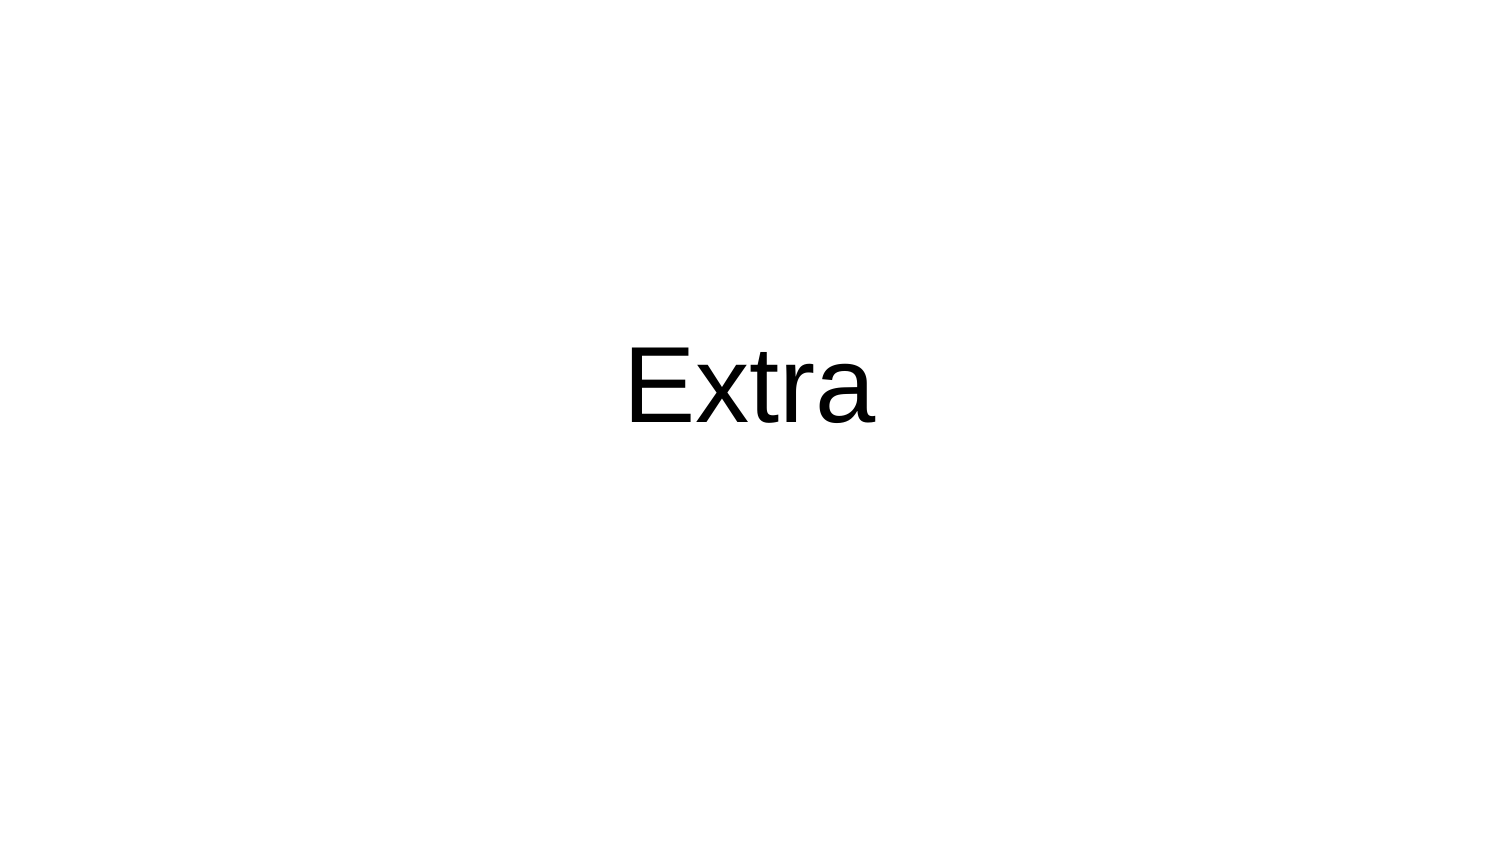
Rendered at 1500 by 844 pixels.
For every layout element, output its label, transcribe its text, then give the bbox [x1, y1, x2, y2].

title Extra [51, 122, 1449, 459]
